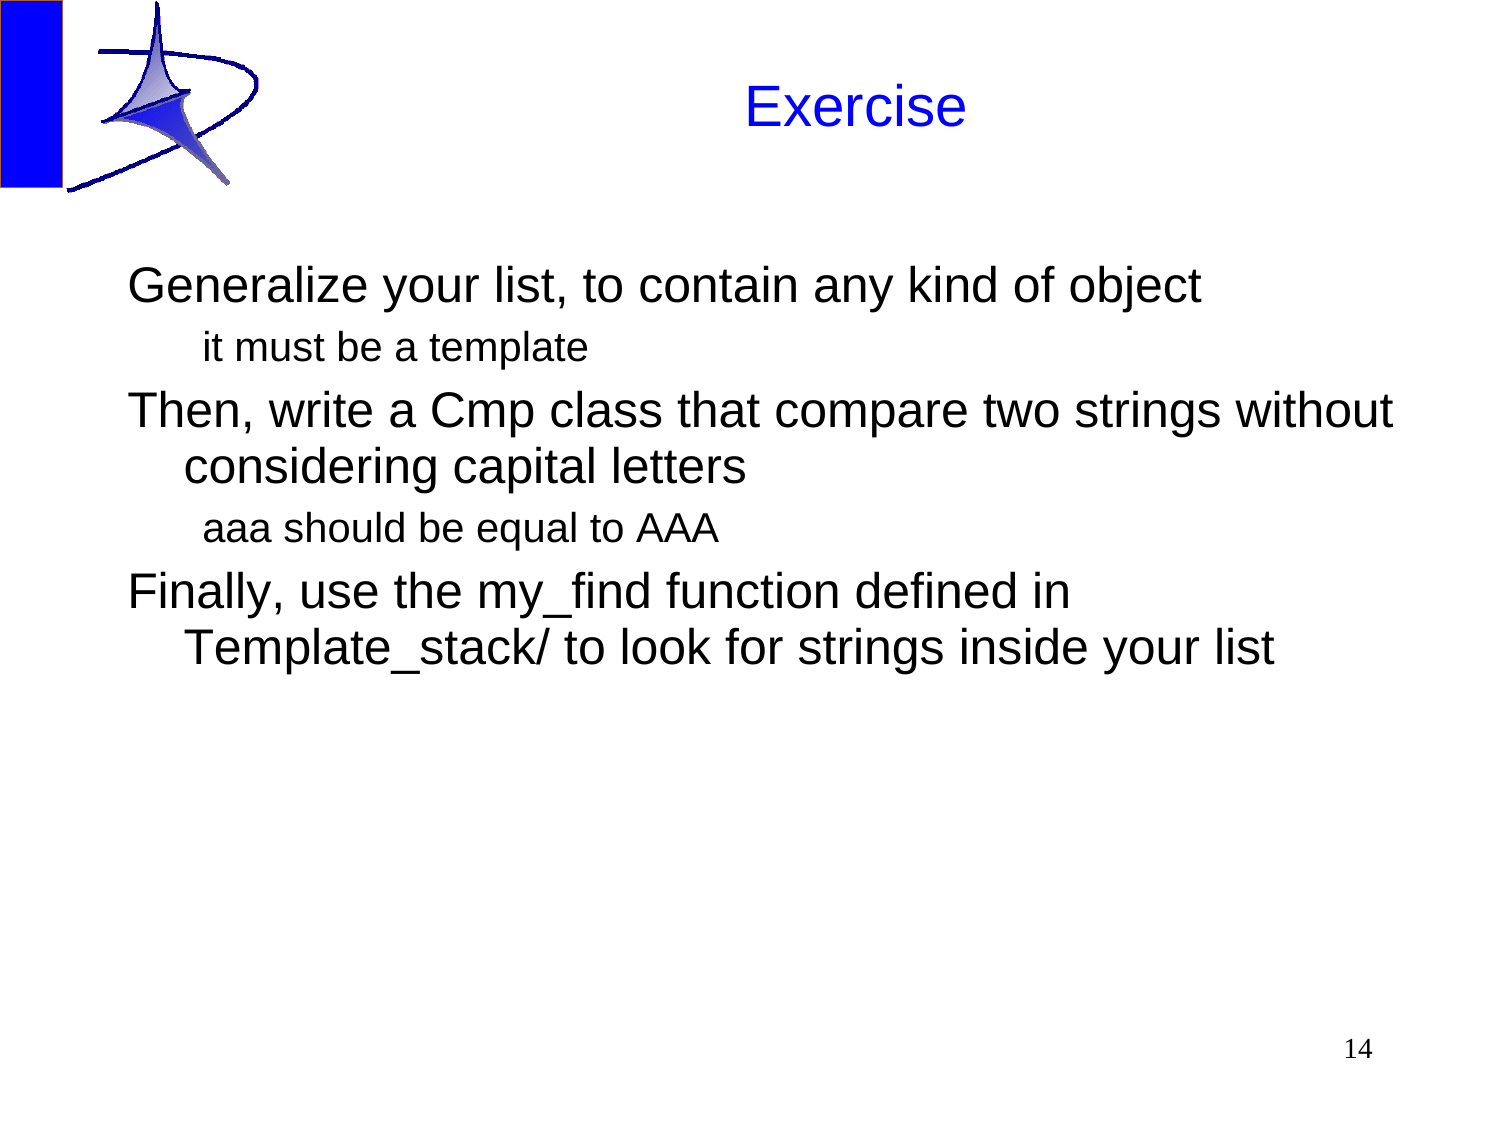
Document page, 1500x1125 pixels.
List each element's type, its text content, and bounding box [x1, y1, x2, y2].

title Exercise [262, 24, 1450, 188]
list Generalize your list, to contain any kind of object it must be a template Then, write a Cmp class that compare two strings without considering capital letters aaa should be equal to AAA Finally, use the my_find function defined in Template_stack/ to look for strings inside your list [112, 249, 1450, 862]
picture [62, 0, 263, 197]
